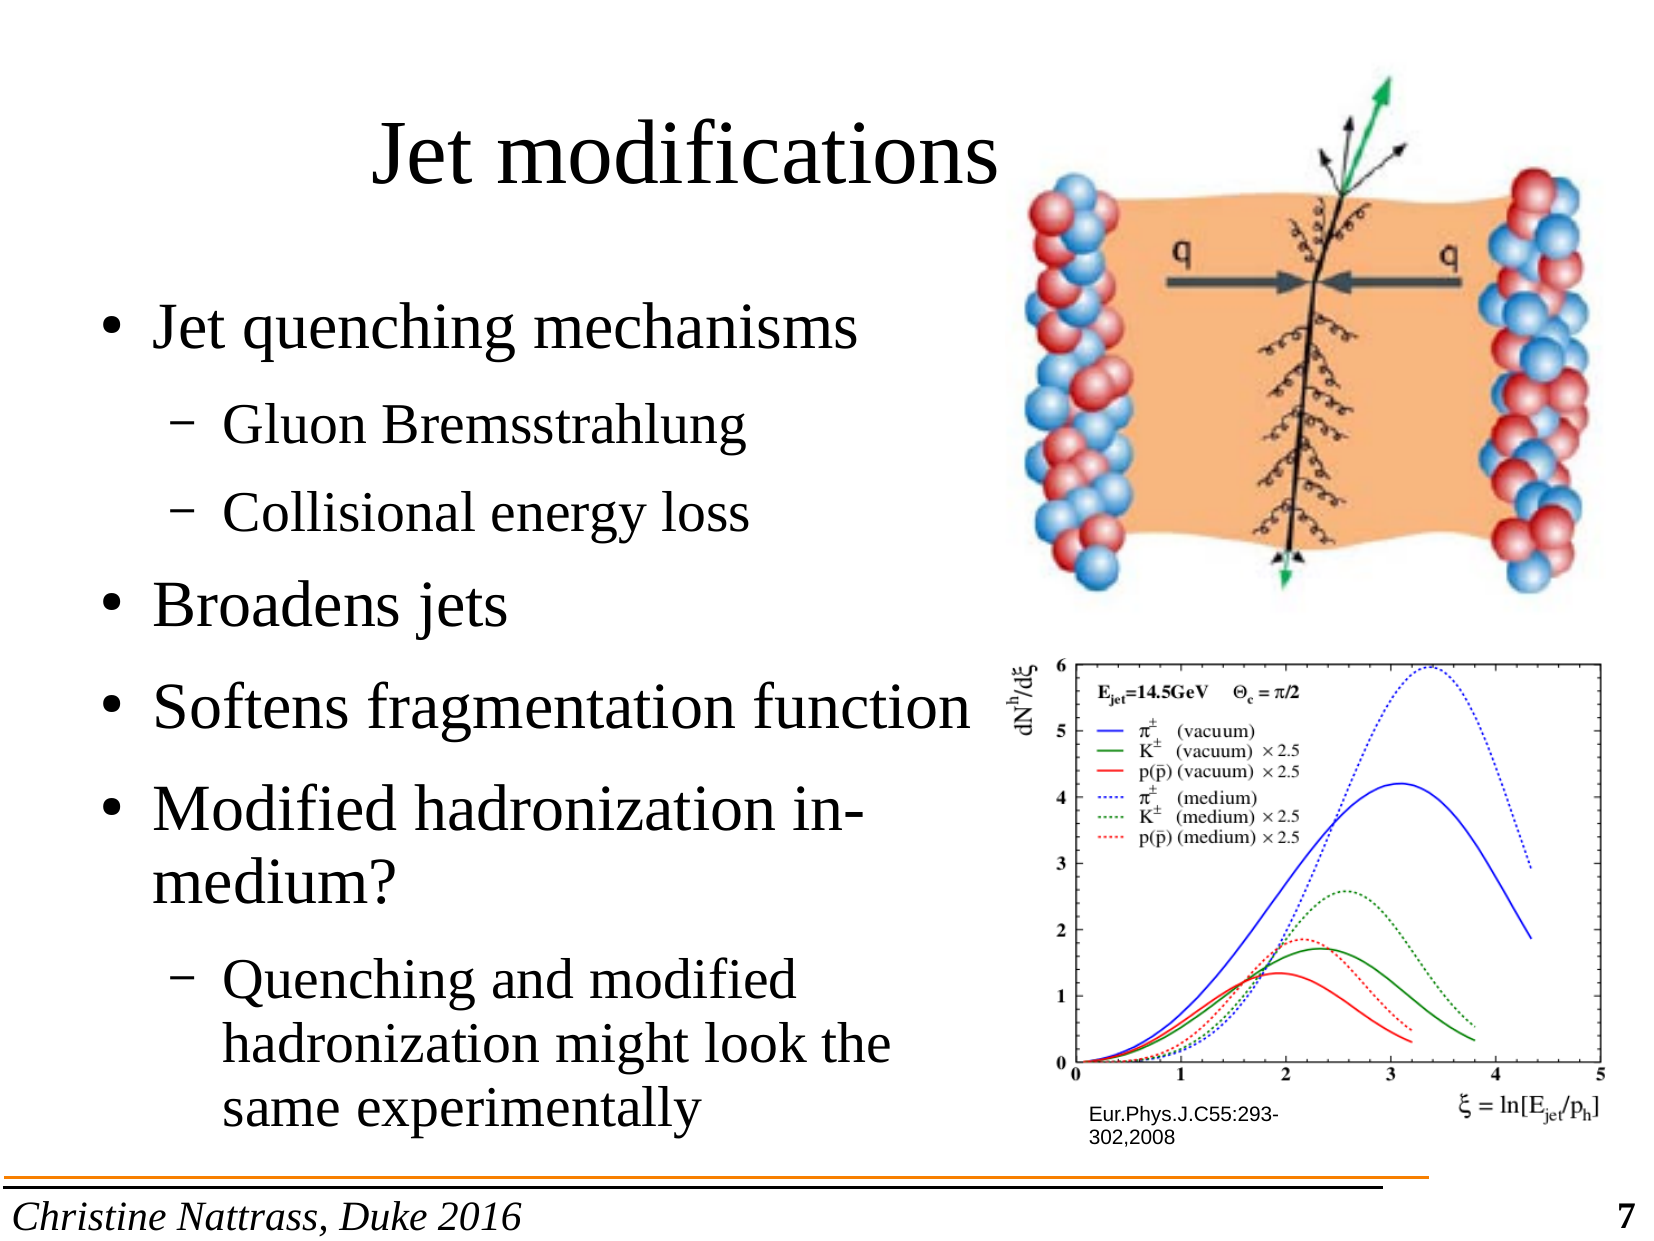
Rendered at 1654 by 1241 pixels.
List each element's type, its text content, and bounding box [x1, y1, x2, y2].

title Jet modifications [82, 49, 1291, 257]
text_box Eur.Phys.J.C55:293-302,2008 [1074, 1095, 1381, 1134]
list Jet quenching mechanisms Gluon Bremsstrahlung Collisional energy loss Broadens jets Softens fragmentation function Modified hadronization in-medium? Quenching and modified hadronization might look the same experimentally [82, 290, 976, 1156]
picture [1005, 59, 1606, 616]
picture [1005, 658, 1606, 1126]
